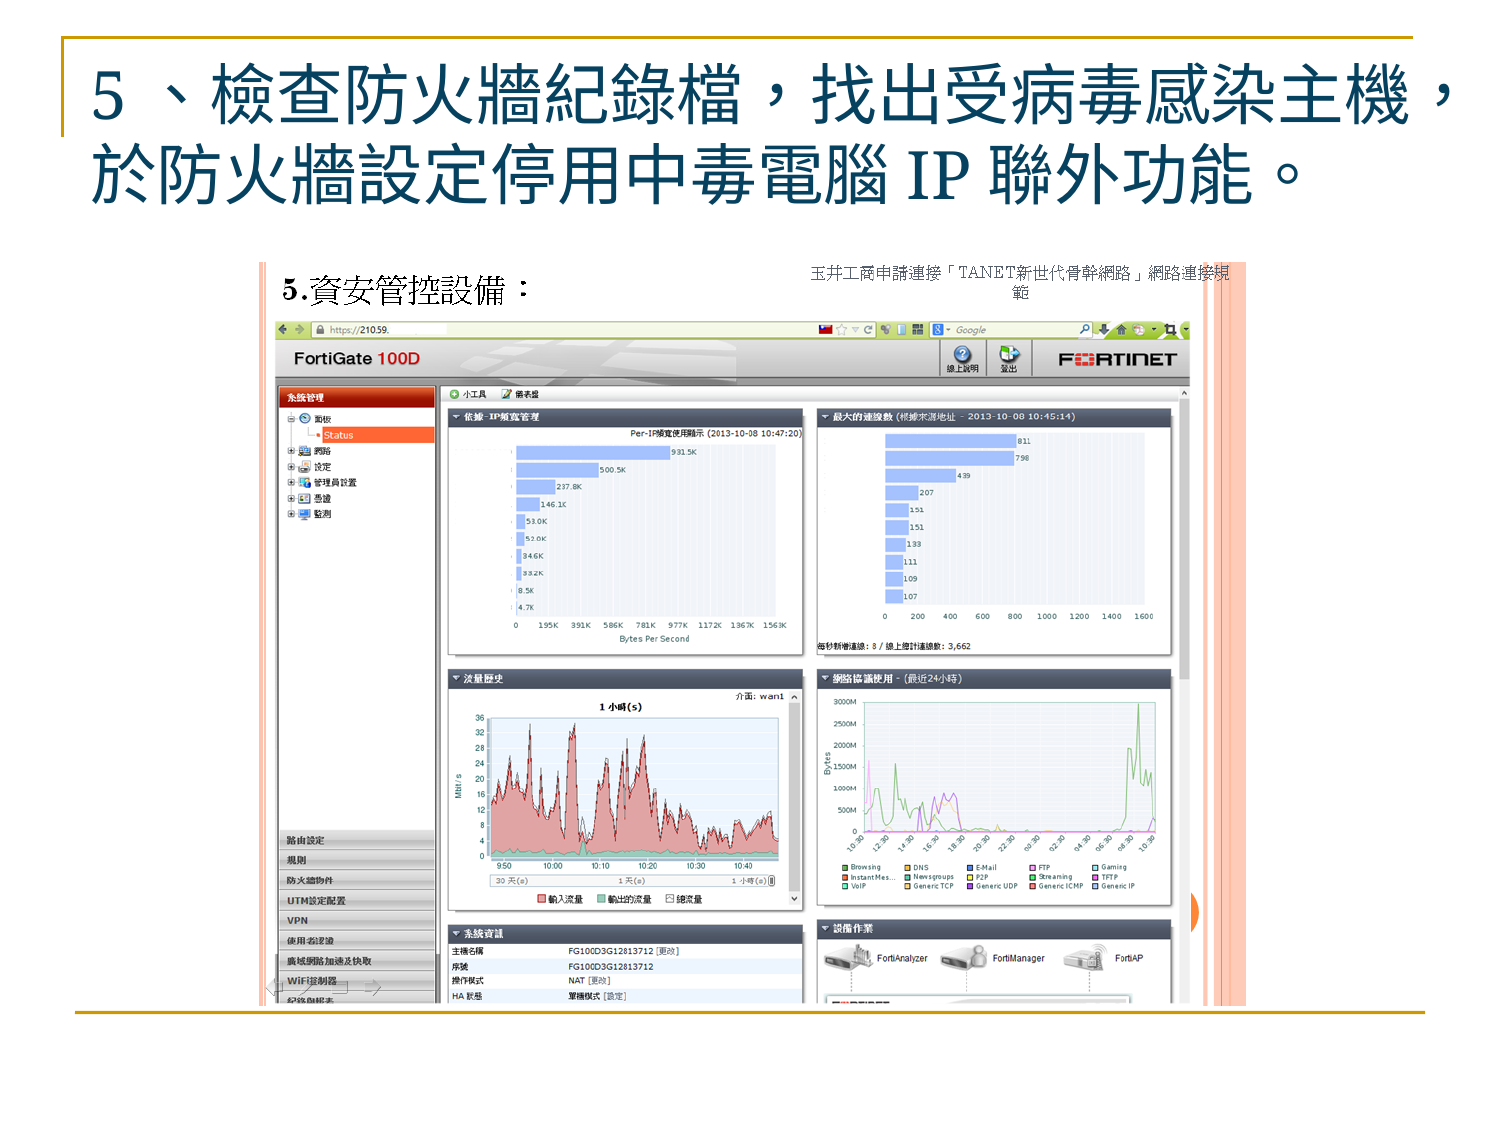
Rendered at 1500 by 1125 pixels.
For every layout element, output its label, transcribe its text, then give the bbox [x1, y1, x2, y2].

title 5、檢查防火牆紀錄檔，找出受病毒感染主機，於防火牆設定停用中毒電腦IP聯外功能。 [75, 45, 1459, 233]
picture [254, 262, 1246, 1006]
